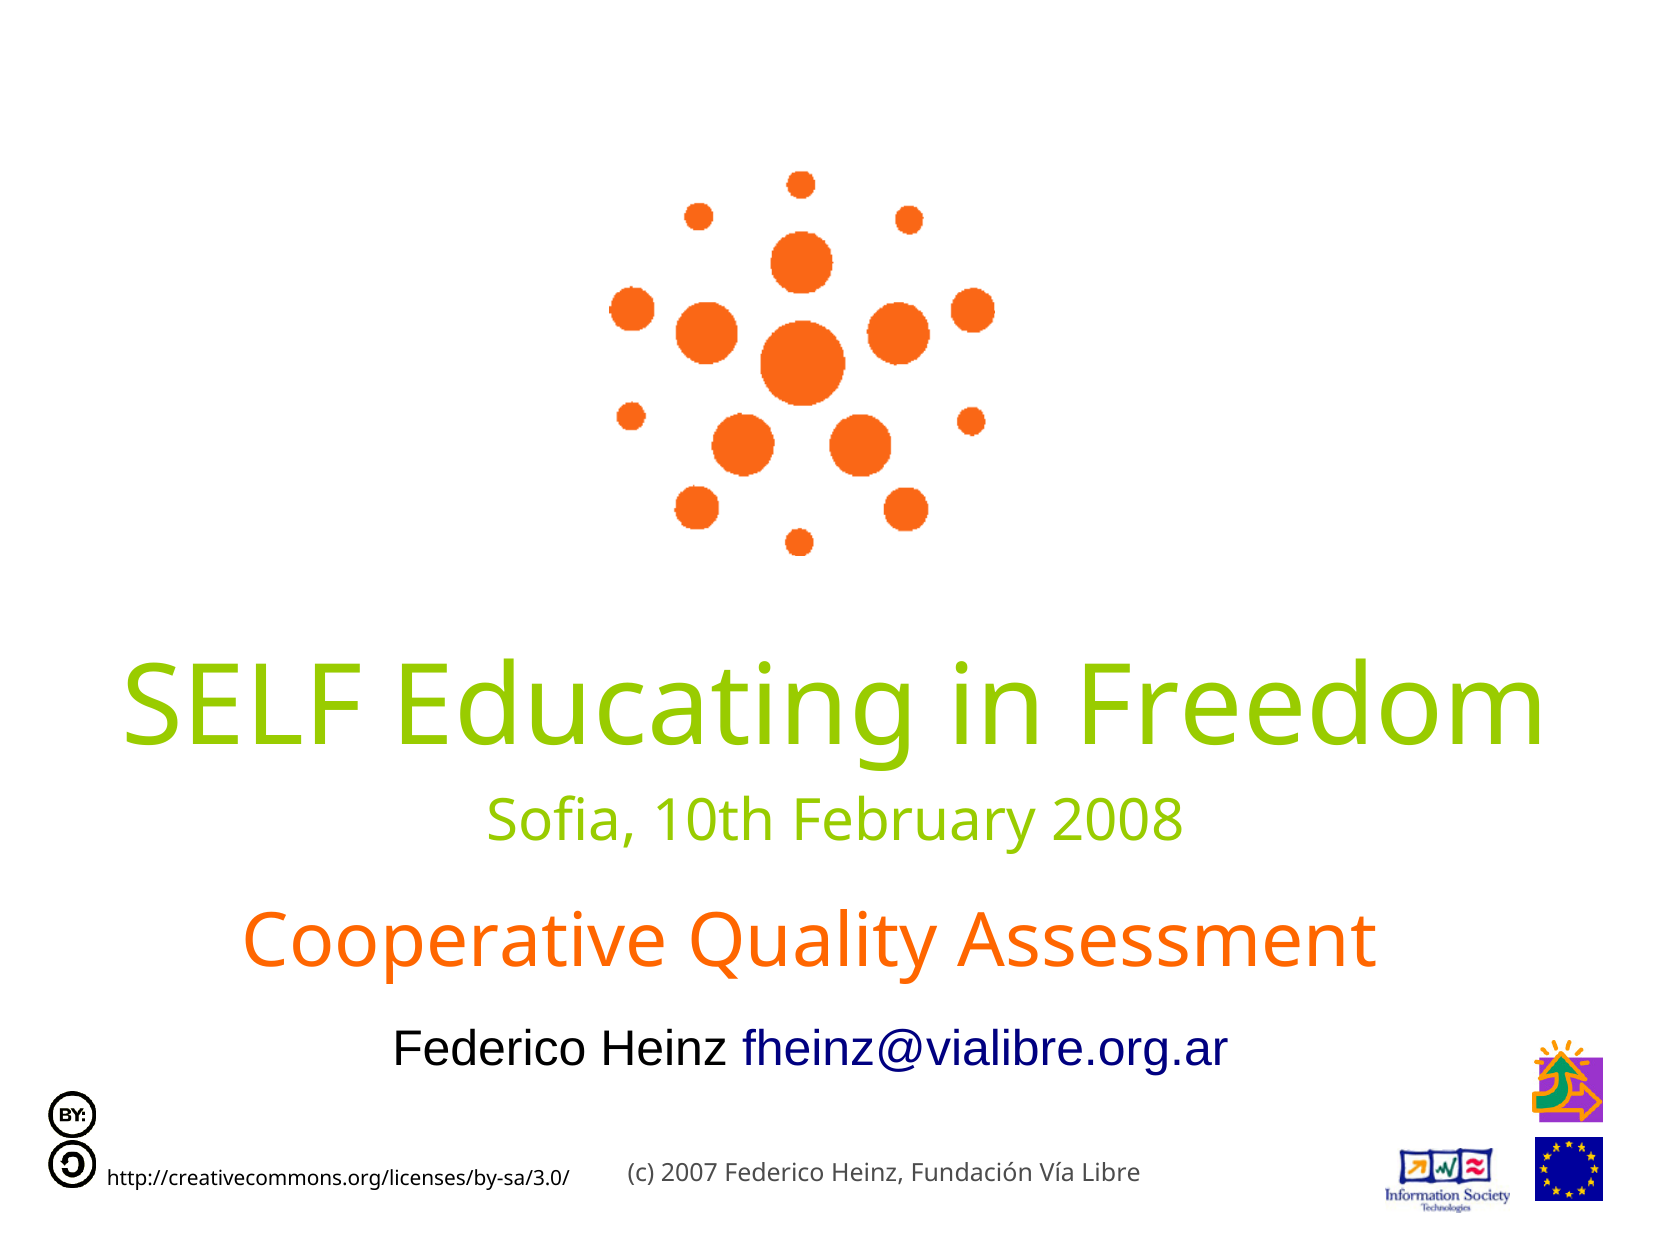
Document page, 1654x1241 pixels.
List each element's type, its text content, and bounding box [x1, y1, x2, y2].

picture [1532, 1040, 1603, 1201]
text_box Cooperative Quality Assessment [241, 886, 1362, 974]
text_box SELF Educating in Freedom Sofia, 10th February 2008 [121, 624, 1483, 824]
picture [609, 169, 995, 556]
text_box Federico Heinz fheinz@vialibre.org.ar [236, 1020, 1367, 1104]
picture [48, 1140, 96, 1188]
picture [1385, 1148, 1510, 1213]
picture [48, 1091, 96, 1138]
